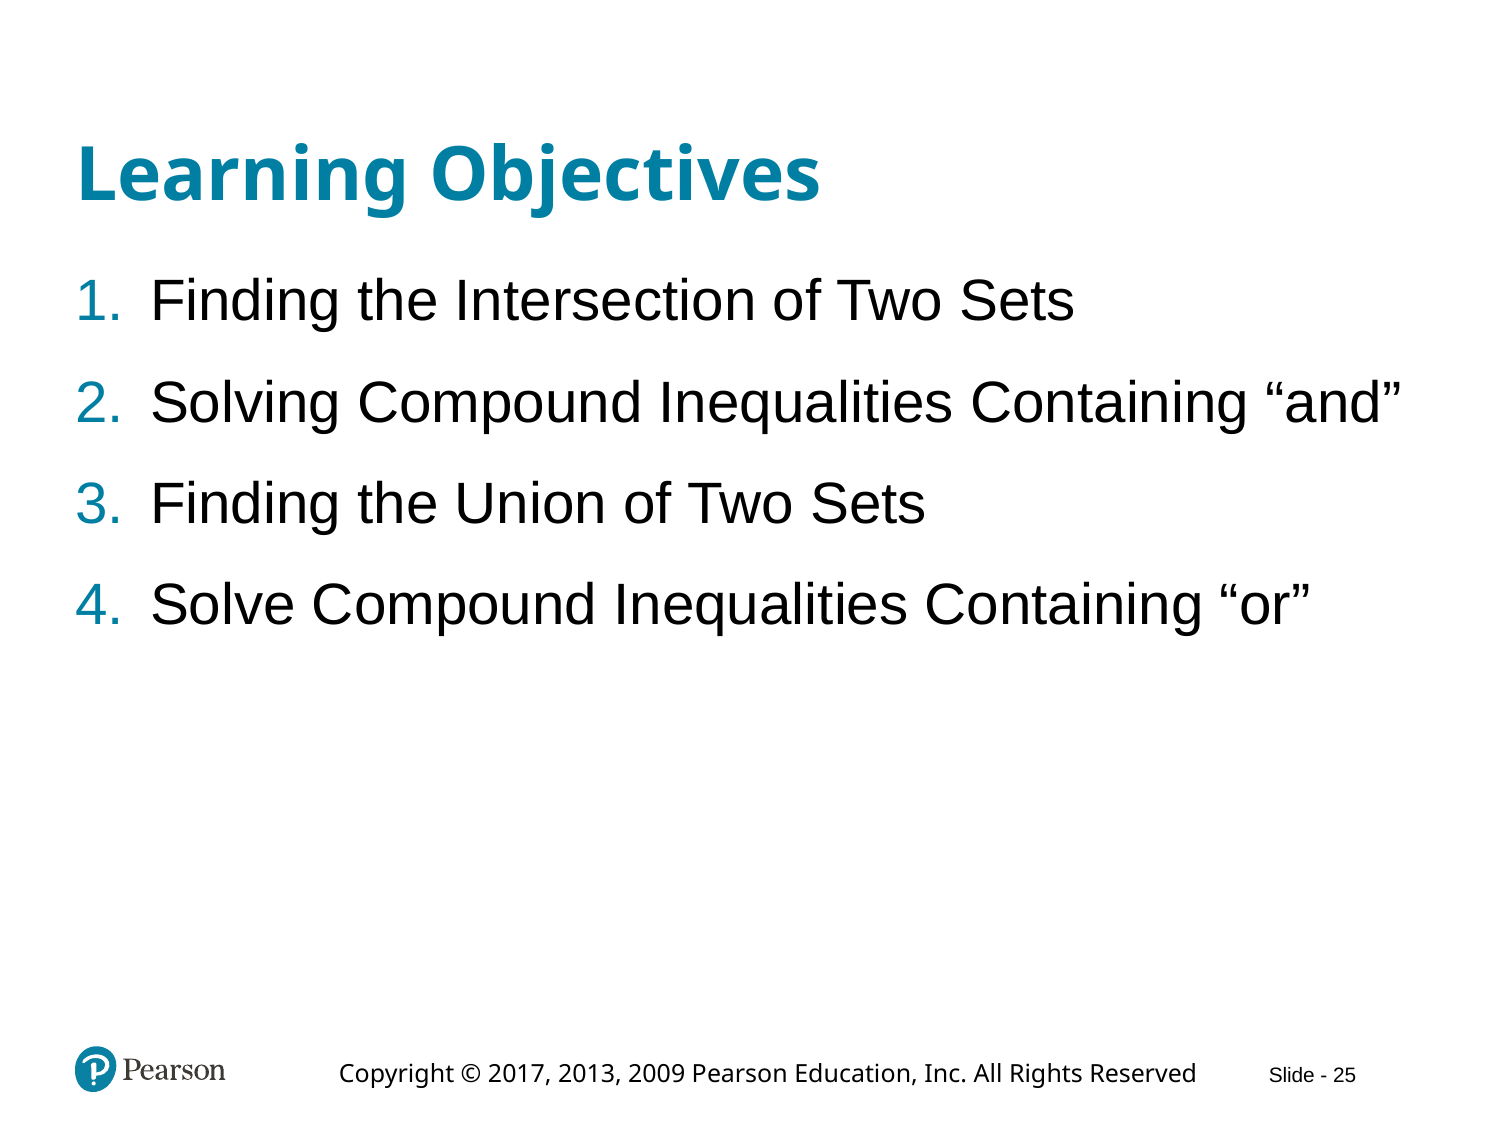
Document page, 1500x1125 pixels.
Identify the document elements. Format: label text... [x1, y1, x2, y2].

title Learning Objectives [75, 35, 1425, 216]
list Finding the Intersection of Two Sets Solving Compound Inequalities Containing “and” Finding the Union of Two Sets Solve Compound Inequalities Containing “or” [75, 262, 1425, 663]
